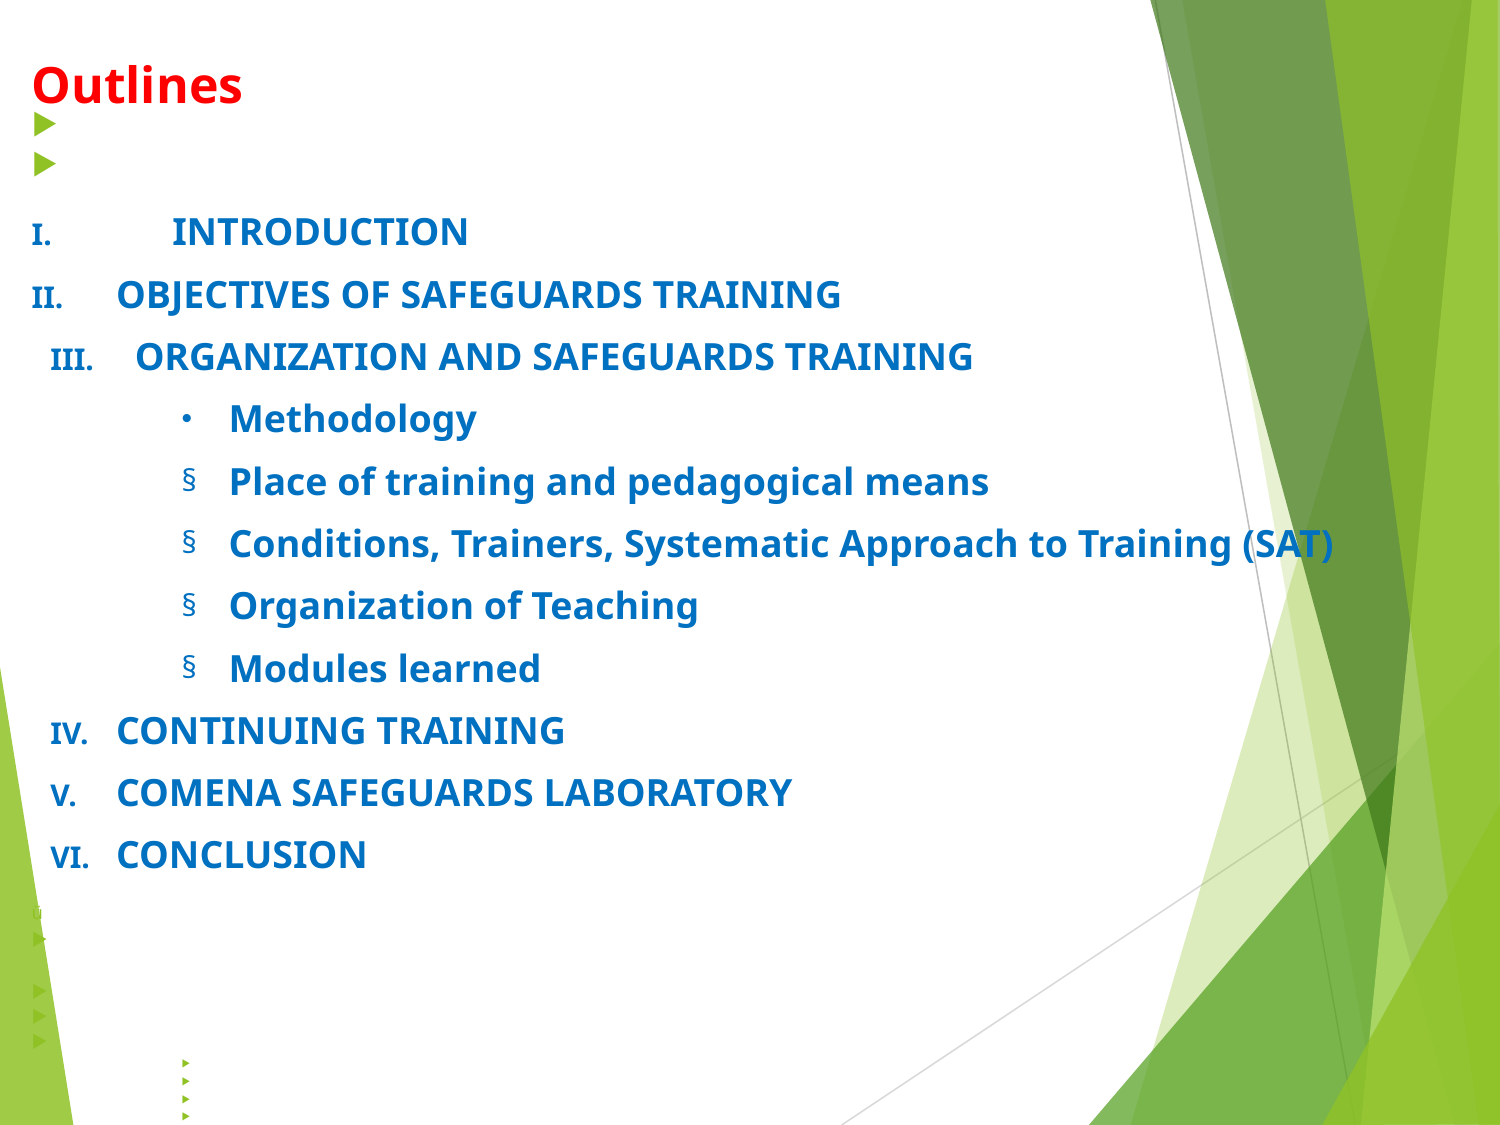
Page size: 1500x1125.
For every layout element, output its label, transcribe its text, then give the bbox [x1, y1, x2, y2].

list Outlines INTRODUCTION OBJECTIVES OF SAFEGUARDS TRAINING ORGANIZATION AND SAFEGUARDS TRAINING Methodology Place of training and pedagogical means Conditions, Trainers, Systematic Approach to Training (SAT) Organization of Teaching Modules learned CONTINUING TRAINING COMENA SAFEGUARDS LABORATORY CONCLUSION [16, 62, 1471, 987]
